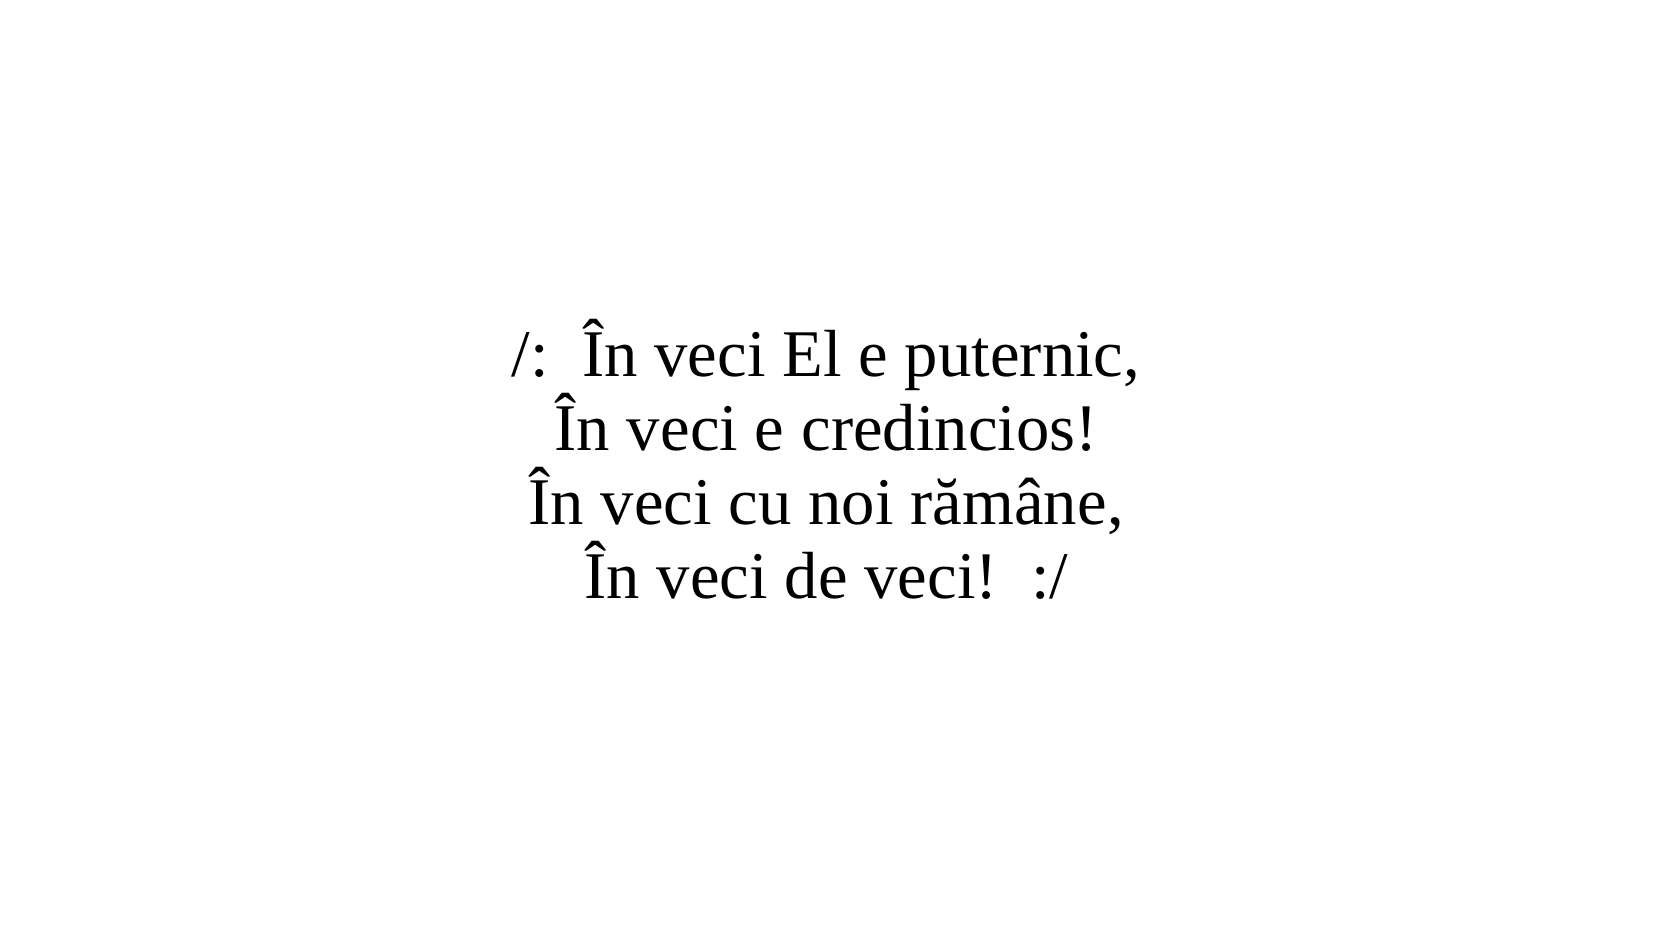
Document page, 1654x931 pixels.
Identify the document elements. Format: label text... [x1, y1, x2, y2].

subtitle /: În veci El e puternic, În veci e credincios! În veci cu noi rămâne, În veci de veci! :/ [300, 150, 1354, 781]
